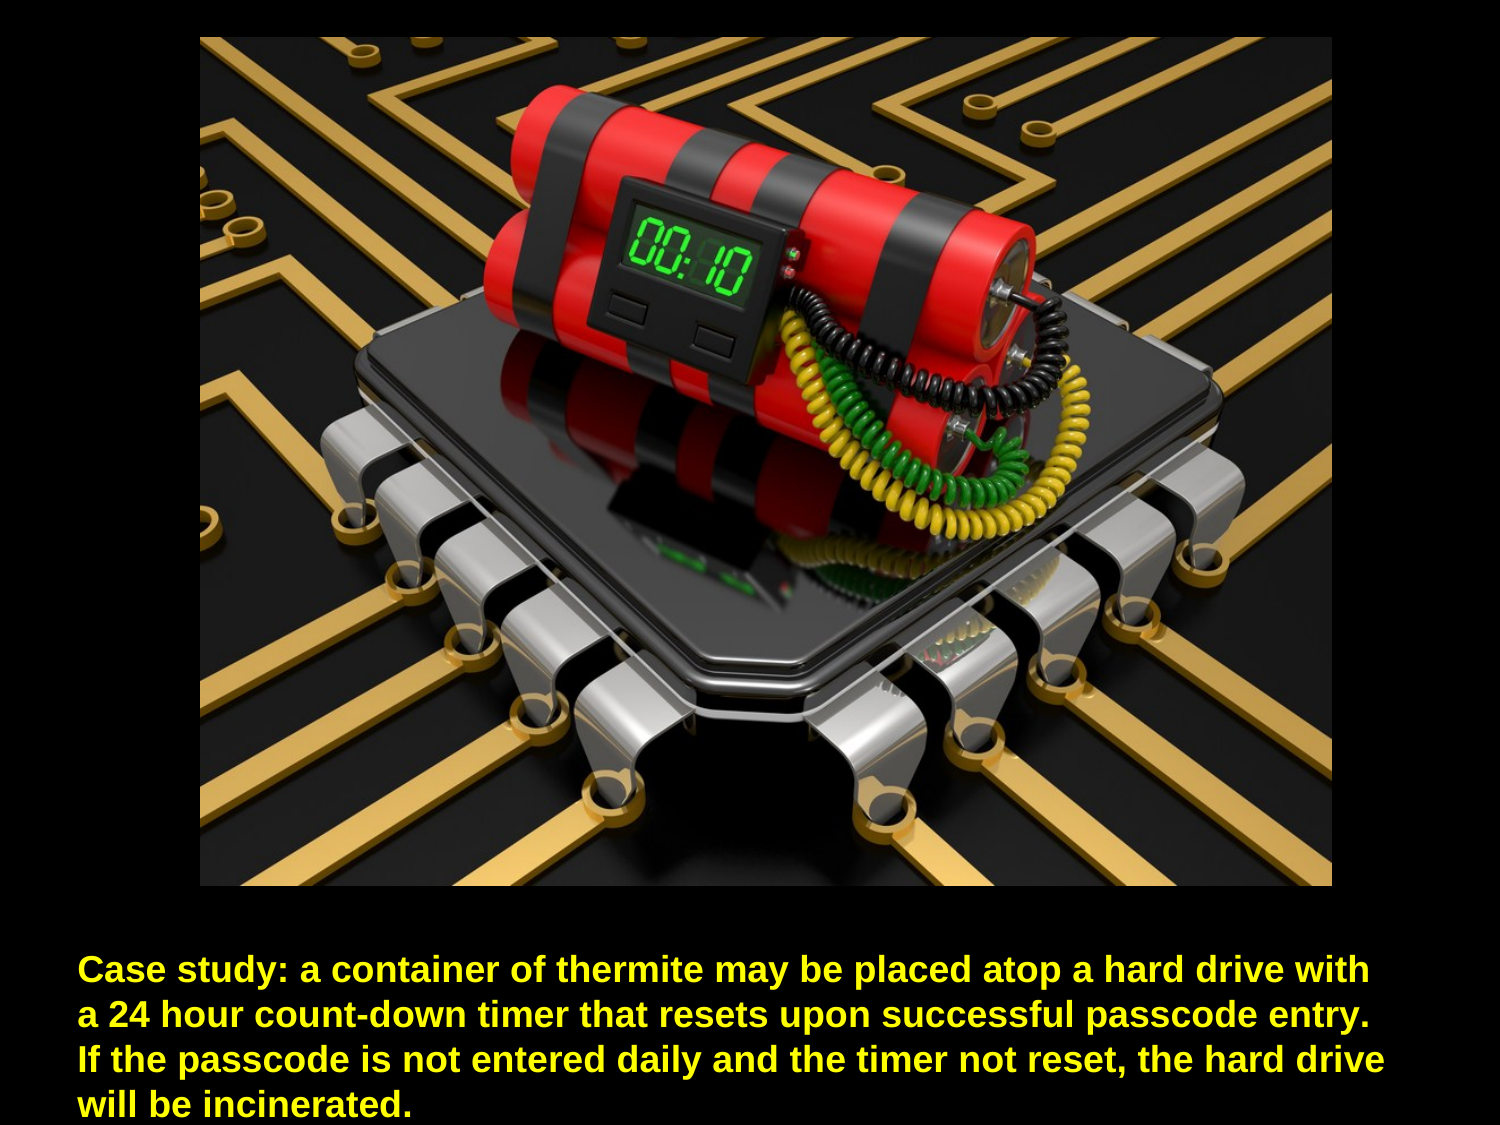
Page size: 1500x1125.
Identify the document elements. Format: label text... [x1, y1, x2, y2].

text_box Case study: a container of thermite may be placed atop a hard drive with a 24 hour count-down timer that resets upon successful passcode entry. If the passcode is not entered daily and the timer not reset, the hard drive will be incinerated. [62, 937, 1413, 1125]
picture [200, 37, 1332, 886]
